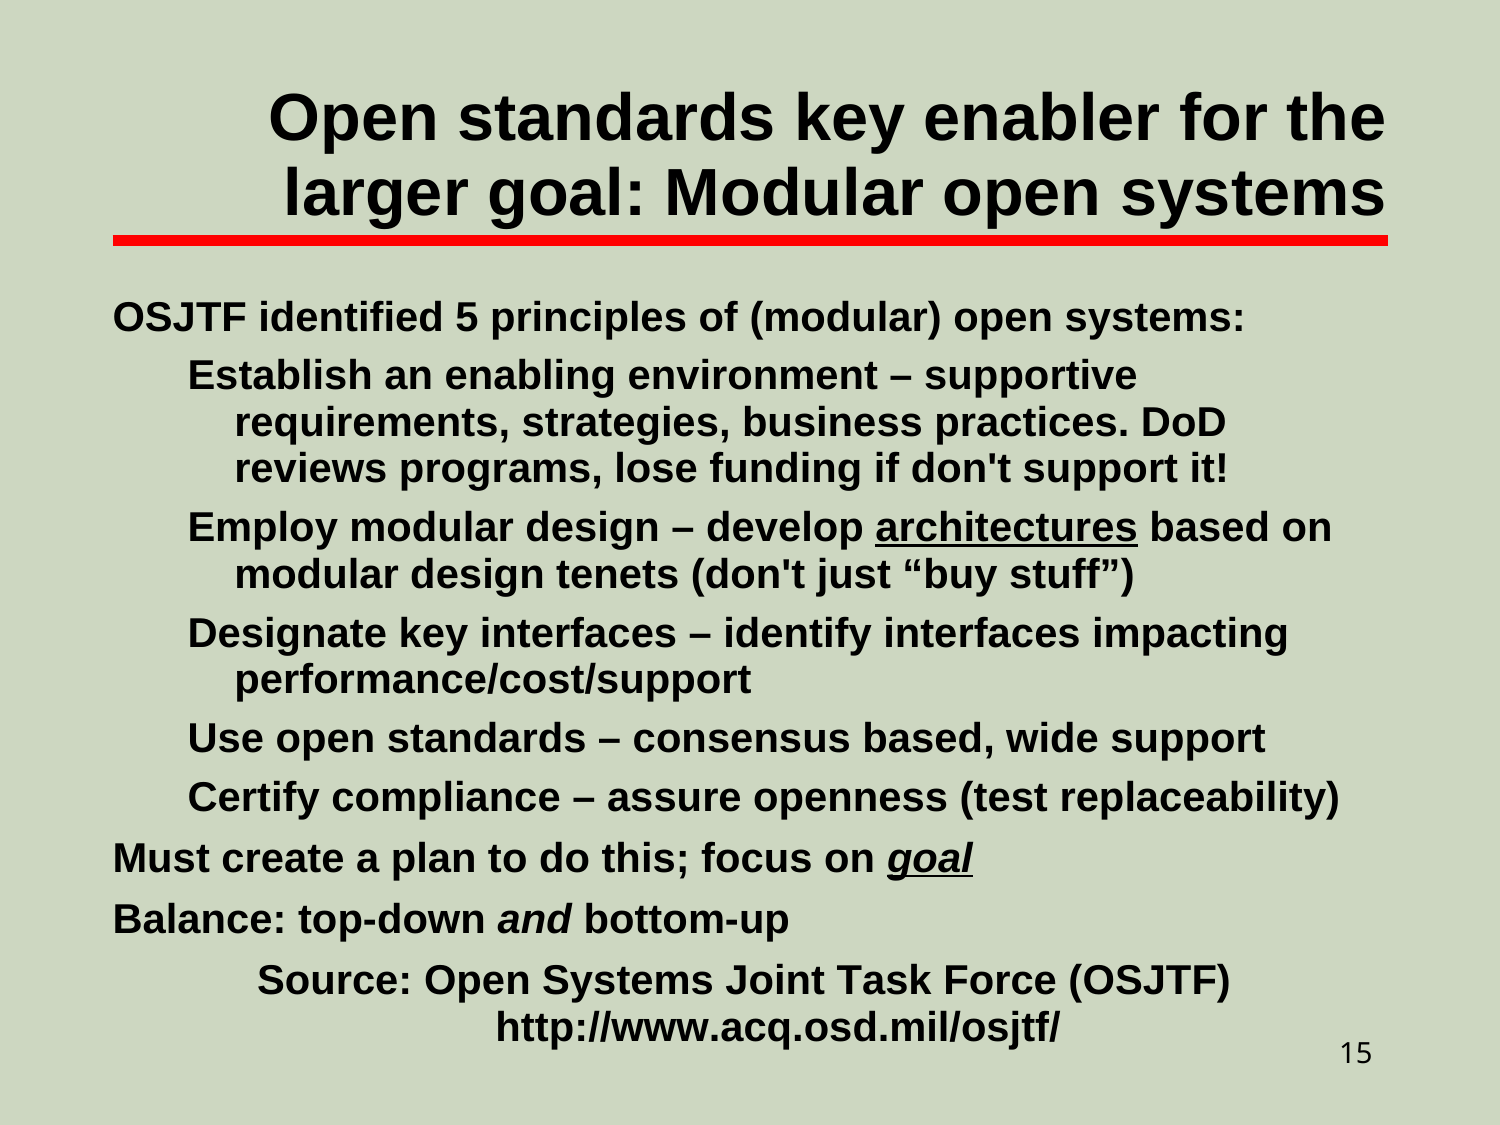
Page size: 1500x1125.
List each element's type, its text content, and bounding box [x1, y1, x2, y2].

title Open standards key enabler for the larger goal: Modular open systems [187, 79, 1388, 230]
list OSJTF identified 5 principles of (modular) open systems: Establish an enabling environment – supportive requirements, strategies, business practices. DoD reviews programs, lose funding if don't support it! Employ modular design – develop architectures based on modular design tenets (don't just “buy stuff”) Designate key interfaces – identify interfaces impacting performance/cost/support Use open standards – consensus based, wide support Certify compliance – assure openness (test replaceability) Must create a plan to do this; focus on goal Balance: top-down and bottom-up Source: Open Systems Joint Task Force (OSJTF) http://www.acq.osd.mil/osjtf/ [112, 293, 1388, 1104]
